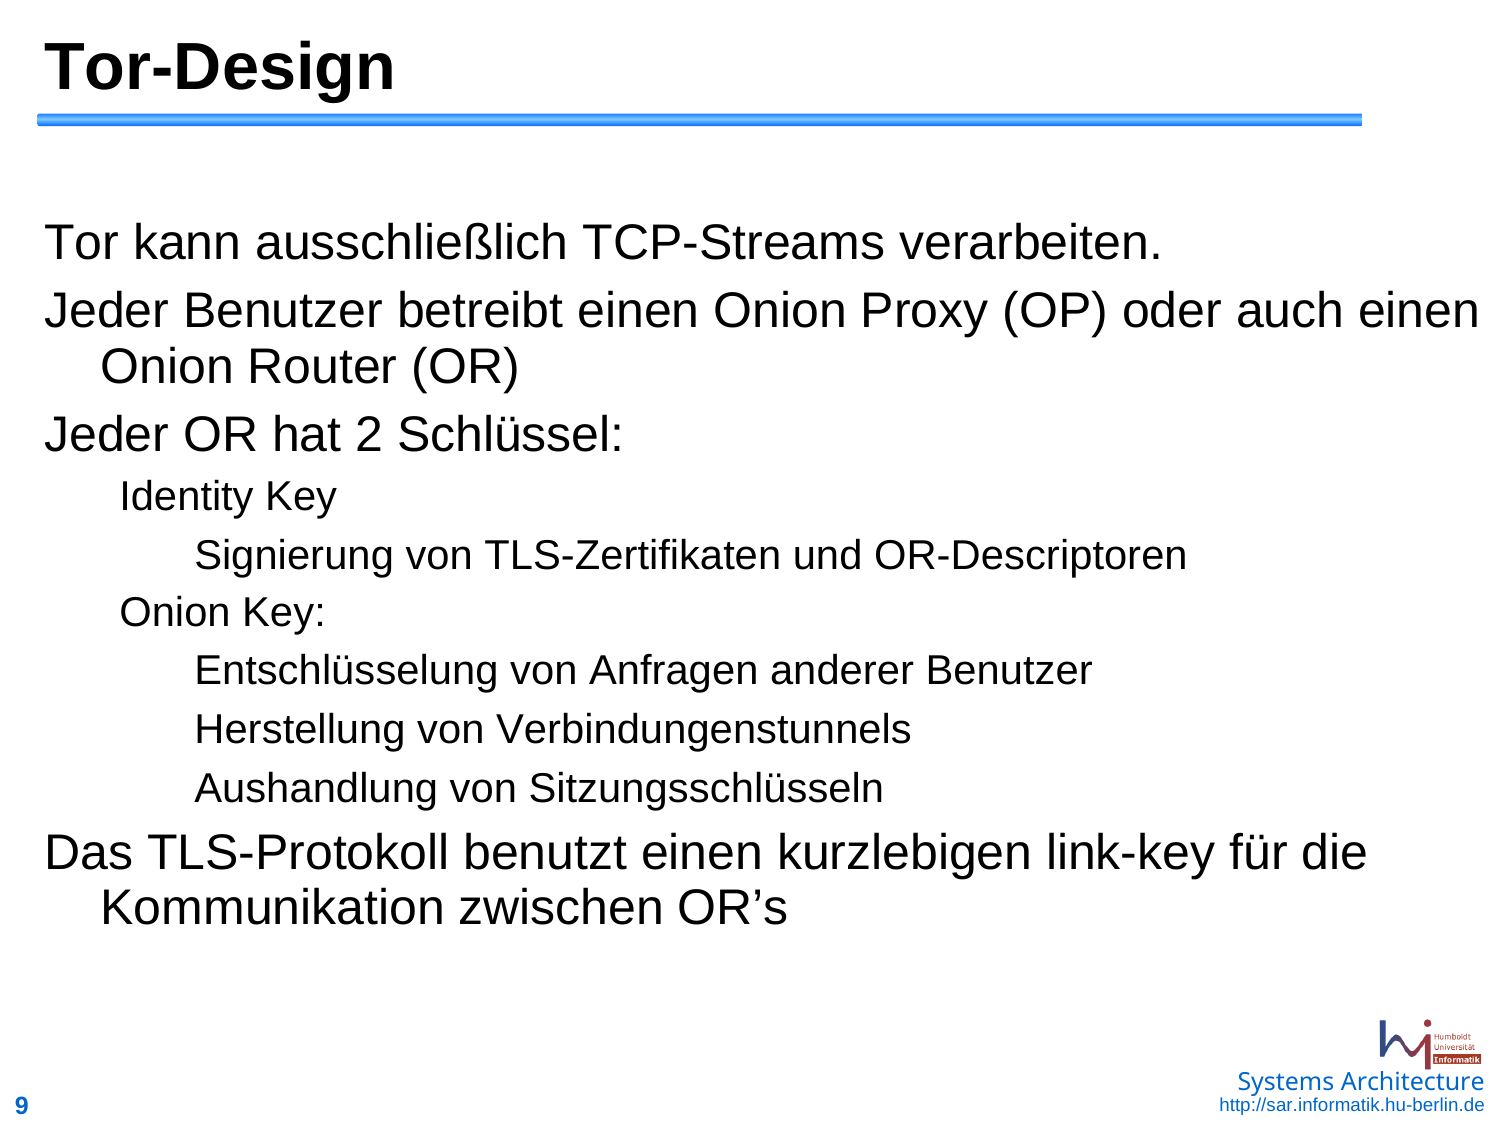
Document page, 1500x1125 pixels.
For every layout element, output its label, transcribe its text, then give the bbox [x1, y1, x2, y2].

picture [1376, 1059, 1483, 1071]
list Tor kann ausschließlich TCP-Streams verarbeiten. Jeder Benutzer betreibt einen Onion Proxy (OP) oder auch einen Onion Router (OR) Jeder OR hat 2 Schlüssel: Identity Key Signierung von TLS-Zertifikaten und OR-Descriptoren Onion Key: Entschlüsselung von Anfragen anderer Benutzer Herstellung von Verbindungenstunnels Aushandlung von Sitzungsschlüsseln Das TLS-Protokoll benutzt einen kurzlebigen link-key für die Kommunikation zwischen OR’s [29, 206, 1500, 1059]
title Tor-Design [29, 19, 1500, 114]
